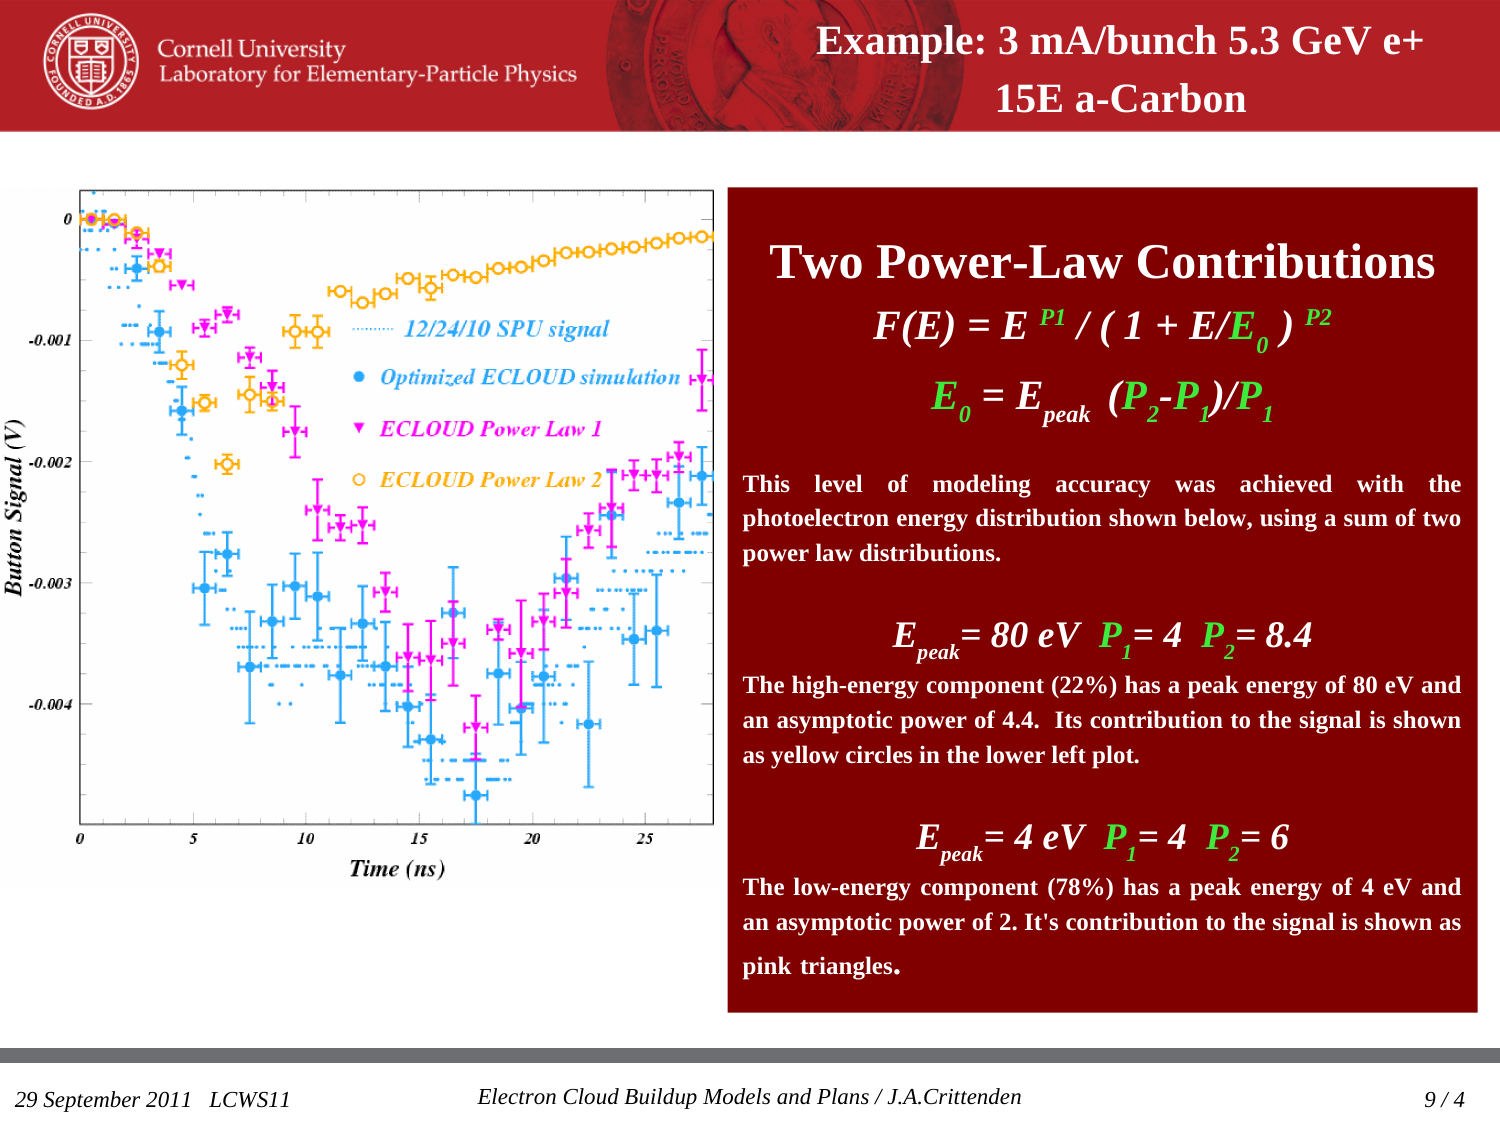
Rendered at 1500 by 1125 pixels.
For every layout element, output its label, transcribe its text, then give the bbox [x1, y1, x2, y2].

picture [0, 187, 728, 889]
picture [0, 0, 1500, 132]
text_box Two Power-Law Contributions F(E) = E P1 / ( 1 + E/E0 ) P2 E0 = Epeak (P2-P1)/P1 This level of modeling accuracy was achieved with the photoelectron energy distribution shown below, using a sum of two power law distributions. Epeak= 80 eV P1= 4 P2= 8.4 The high-energy component (22%) has a peak energy of 80 eV and an asymptotic power of 4.4. Its contribution to the signal is shown as yellow circles in the lower left plot. Epeak= 4 eV P1= 4 P2= 6 The low-energy component (78%) has a peak energy of 4 eV and an asymptotic power of 2. It's contribution to the signal is shown as pink triangles. [727, 187, 1478, 1013]
title Example: 3 mA/bunch 5.3 GeV e+ 15E a-Carbon [749, 0, 1492, 126]
